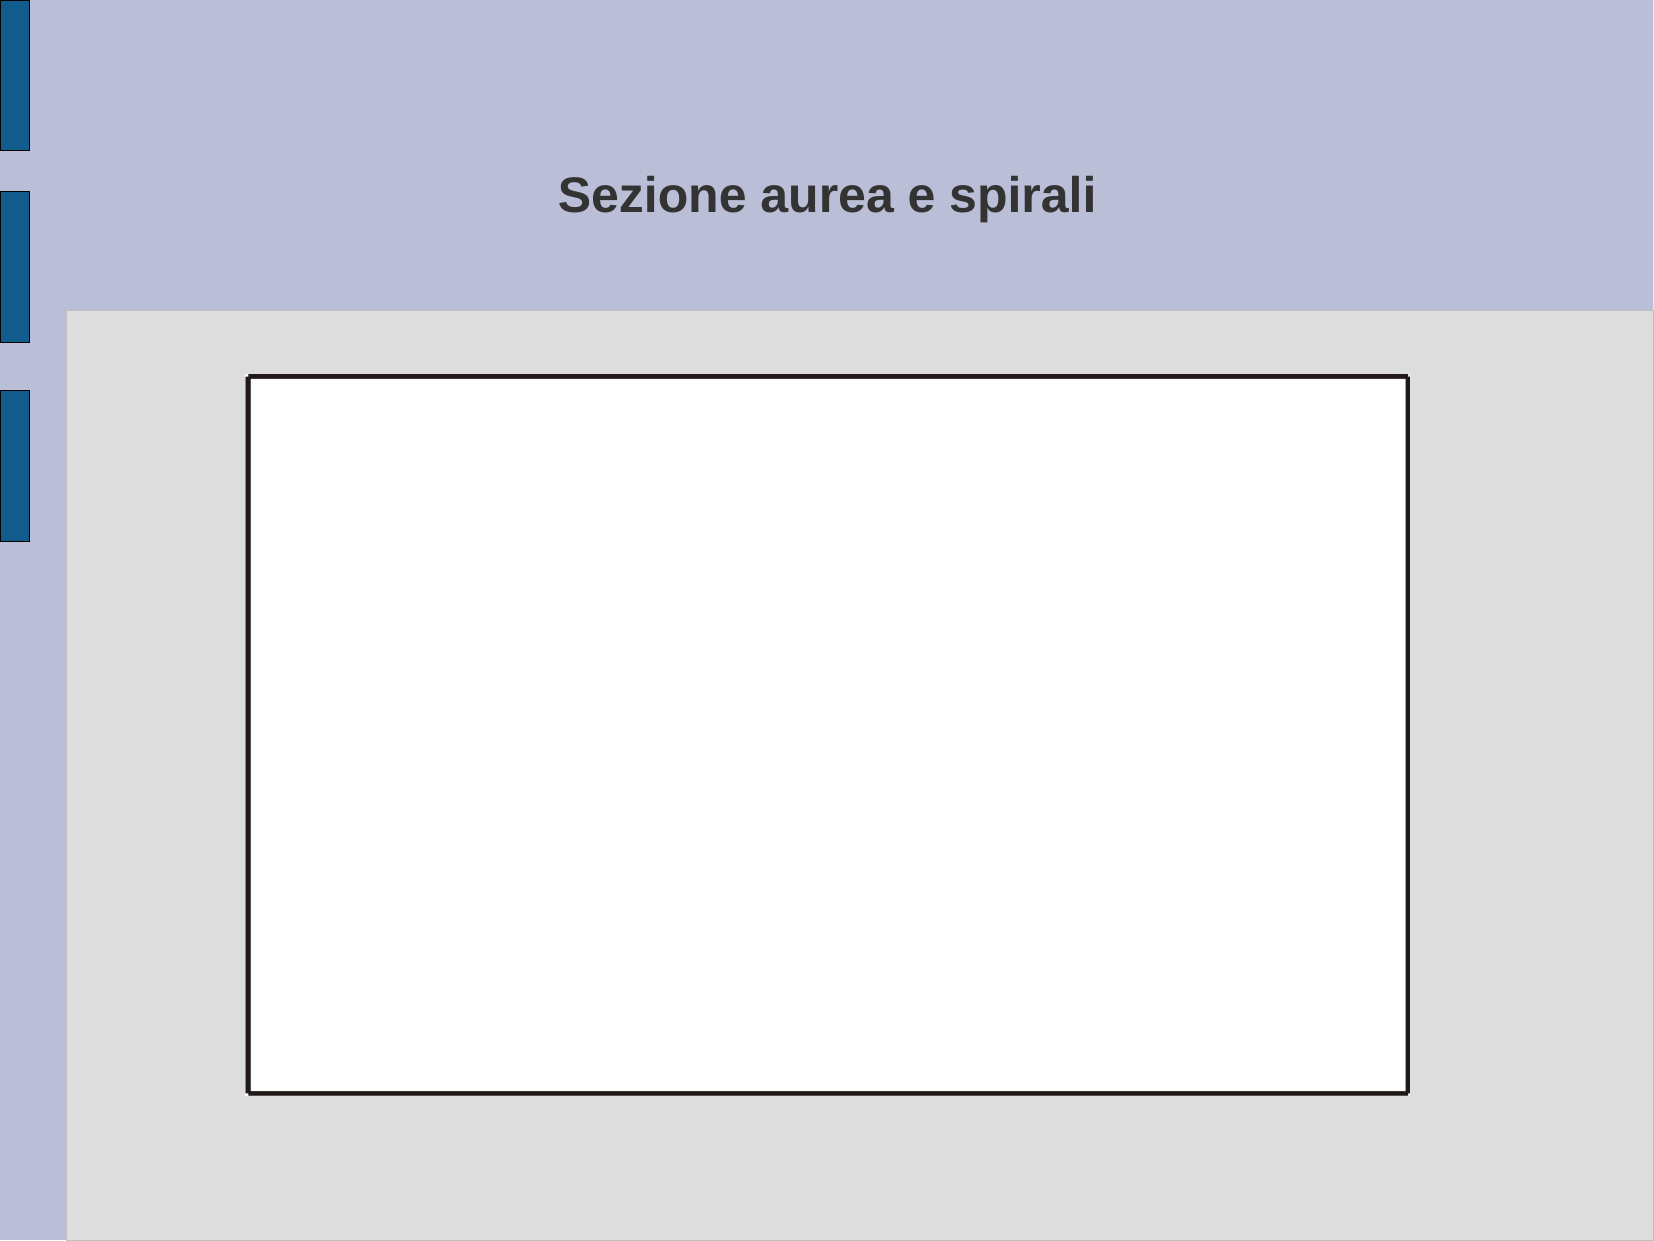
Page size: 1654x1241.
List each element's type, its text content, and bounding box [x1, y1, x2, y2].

title Sezione aurea e spirali [121, 91, 1534, 299]
picture [245, 374, 1410, 1097]
